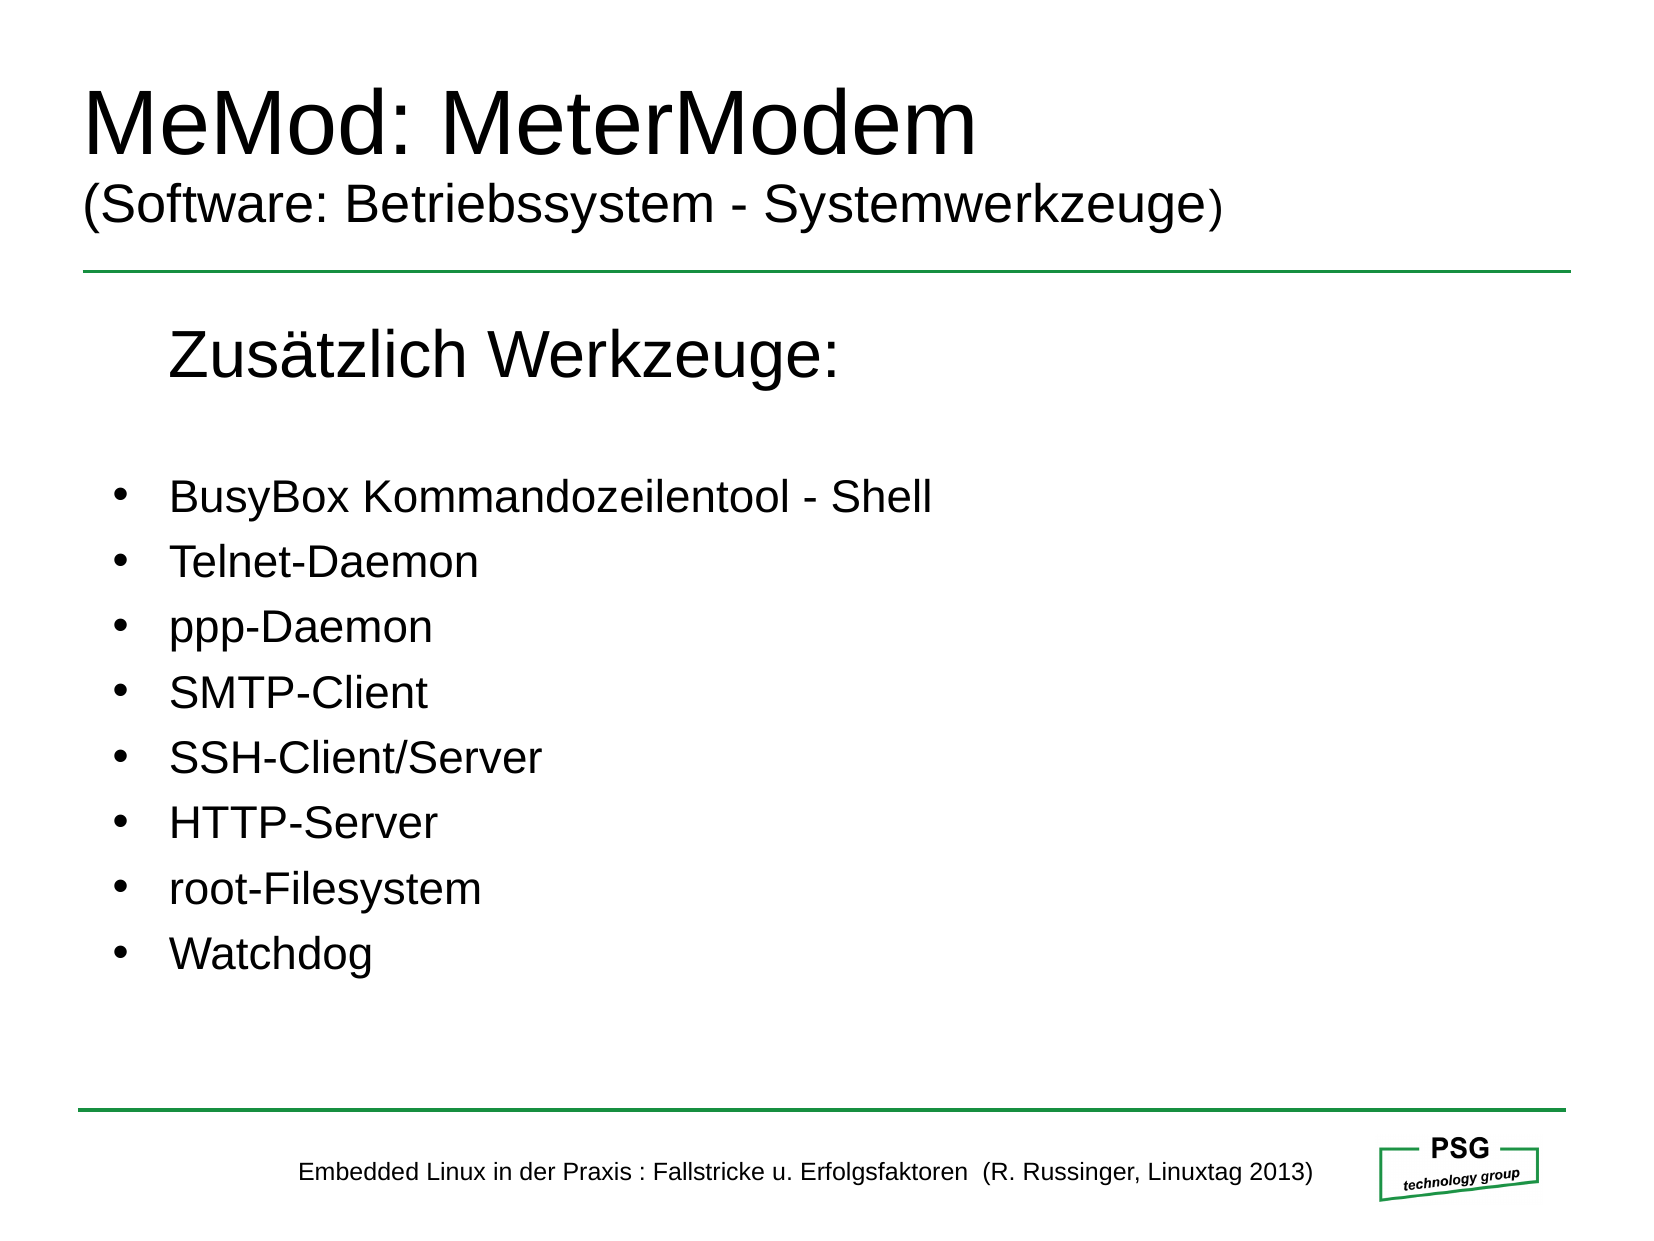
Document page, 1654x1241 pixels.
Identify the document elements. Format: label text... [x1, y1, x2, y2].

picture [1375, 1134, 1543, 1205]
title MeMod: MeterModem (Software: Betriebssystem - Systemwerkzeuge) [82, 49, 1571, 257]
text_box Zusätzlich Werkzeuge: BusyBox Kommandozeilentool - Shell Telnet-Daemon ppp-Daemon SMTP-Client SSH-Client/Server HTTP-Server root-Filesystem Watchdog [97, 303, 1448, 1089]
